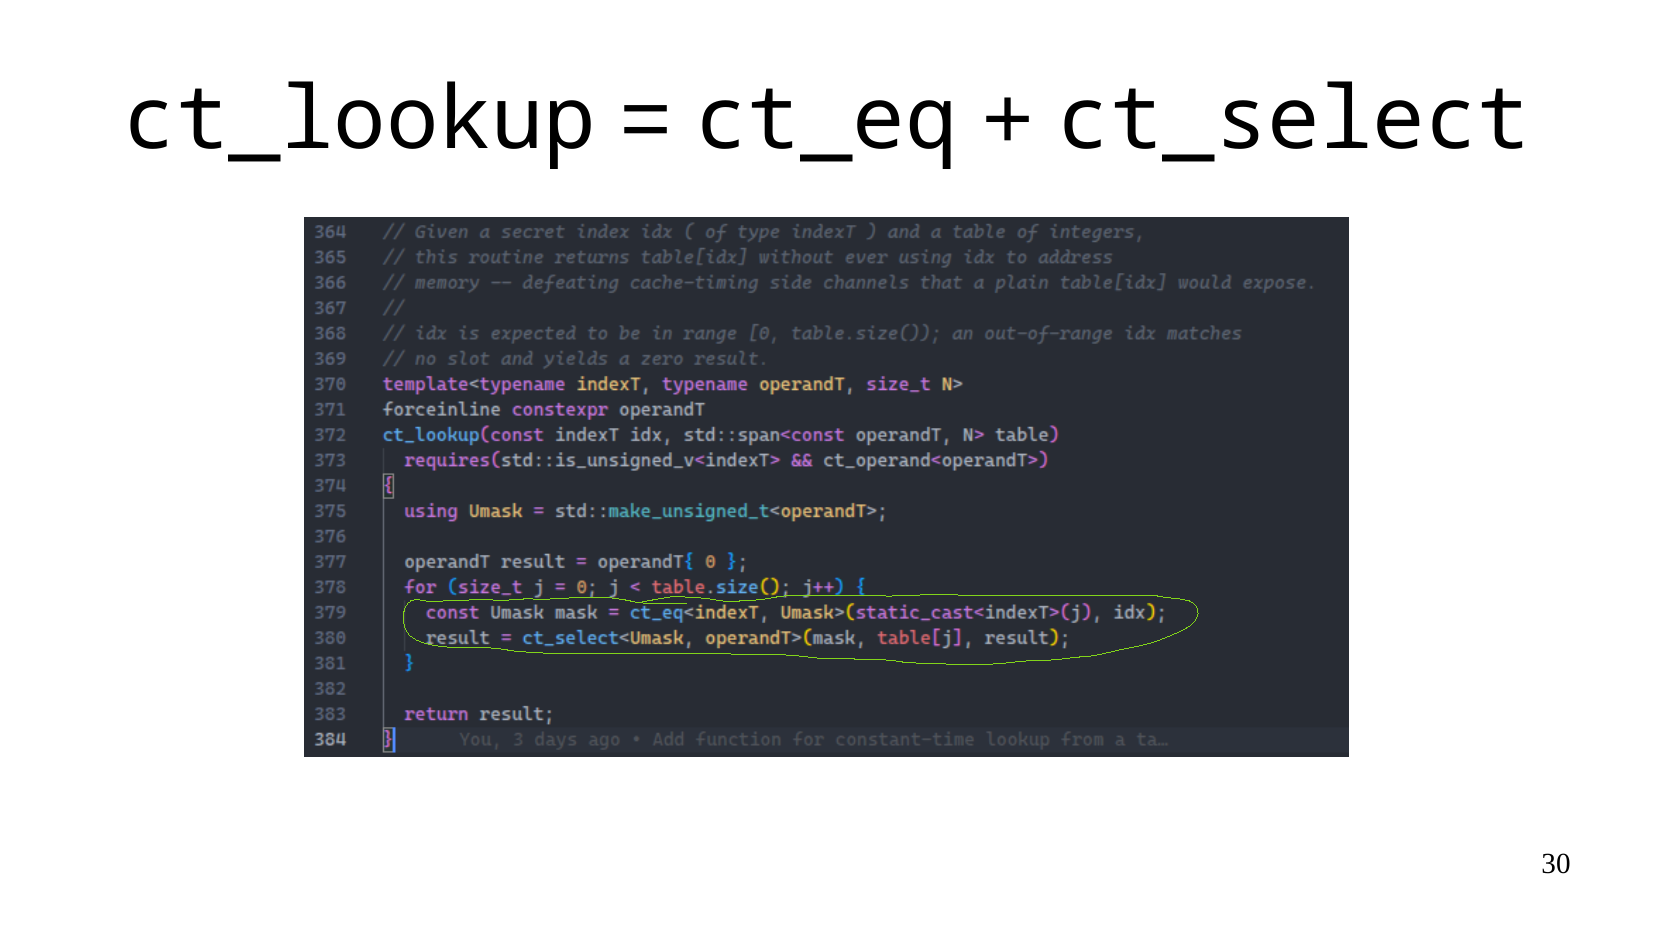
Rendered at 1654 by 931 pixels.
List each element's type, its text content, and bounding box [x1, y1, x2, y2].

title ct_lookup = ct_eq + ct_select [82, 37, 1571, 193]
picture [304, 217, 1349, 758]
